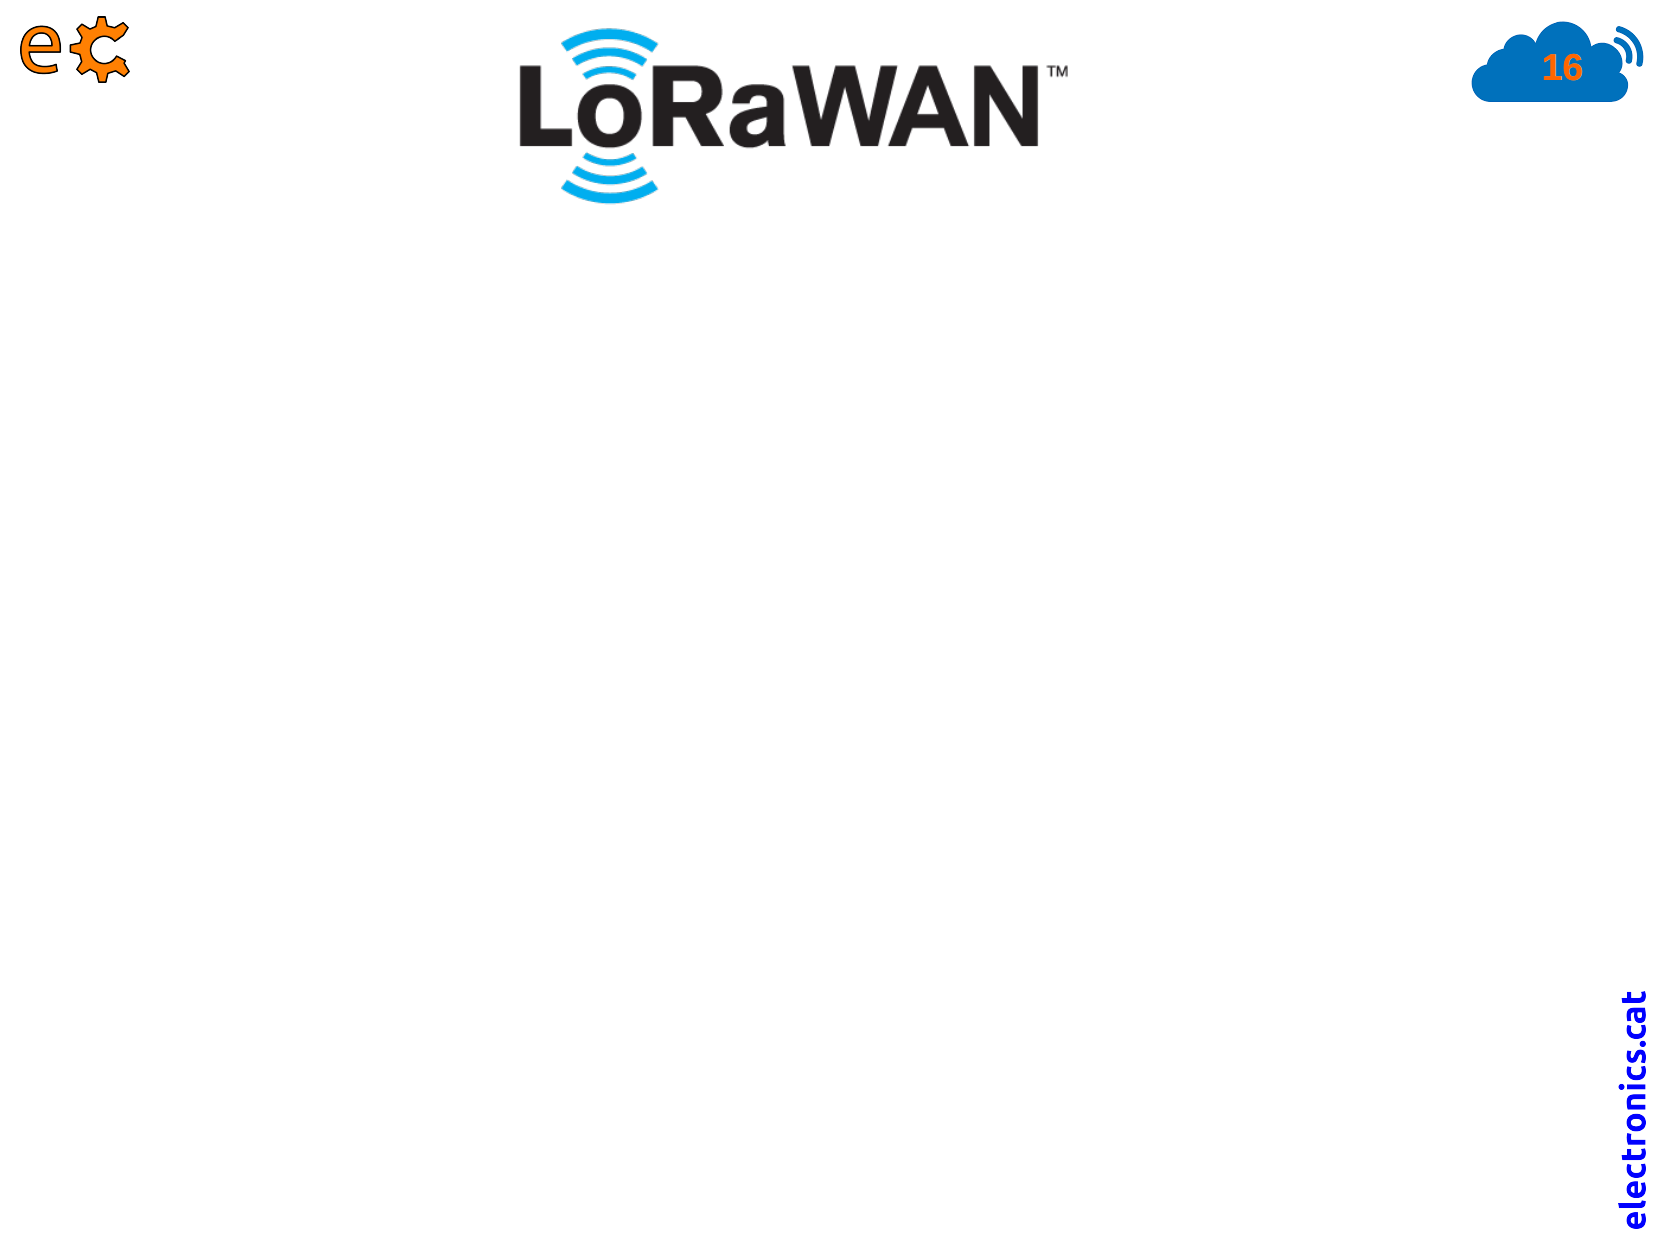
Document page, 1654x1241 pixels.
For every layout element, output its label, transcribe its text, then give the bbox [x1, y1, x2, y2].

picture [1464, 16, 1650, 106]
picture [405, 0, 1146, 284]
picture [20, 16, 130, 83]
text_box <número> [1526, 38, 1654, 109]
picture [1618, 991, 1646, 1229]
